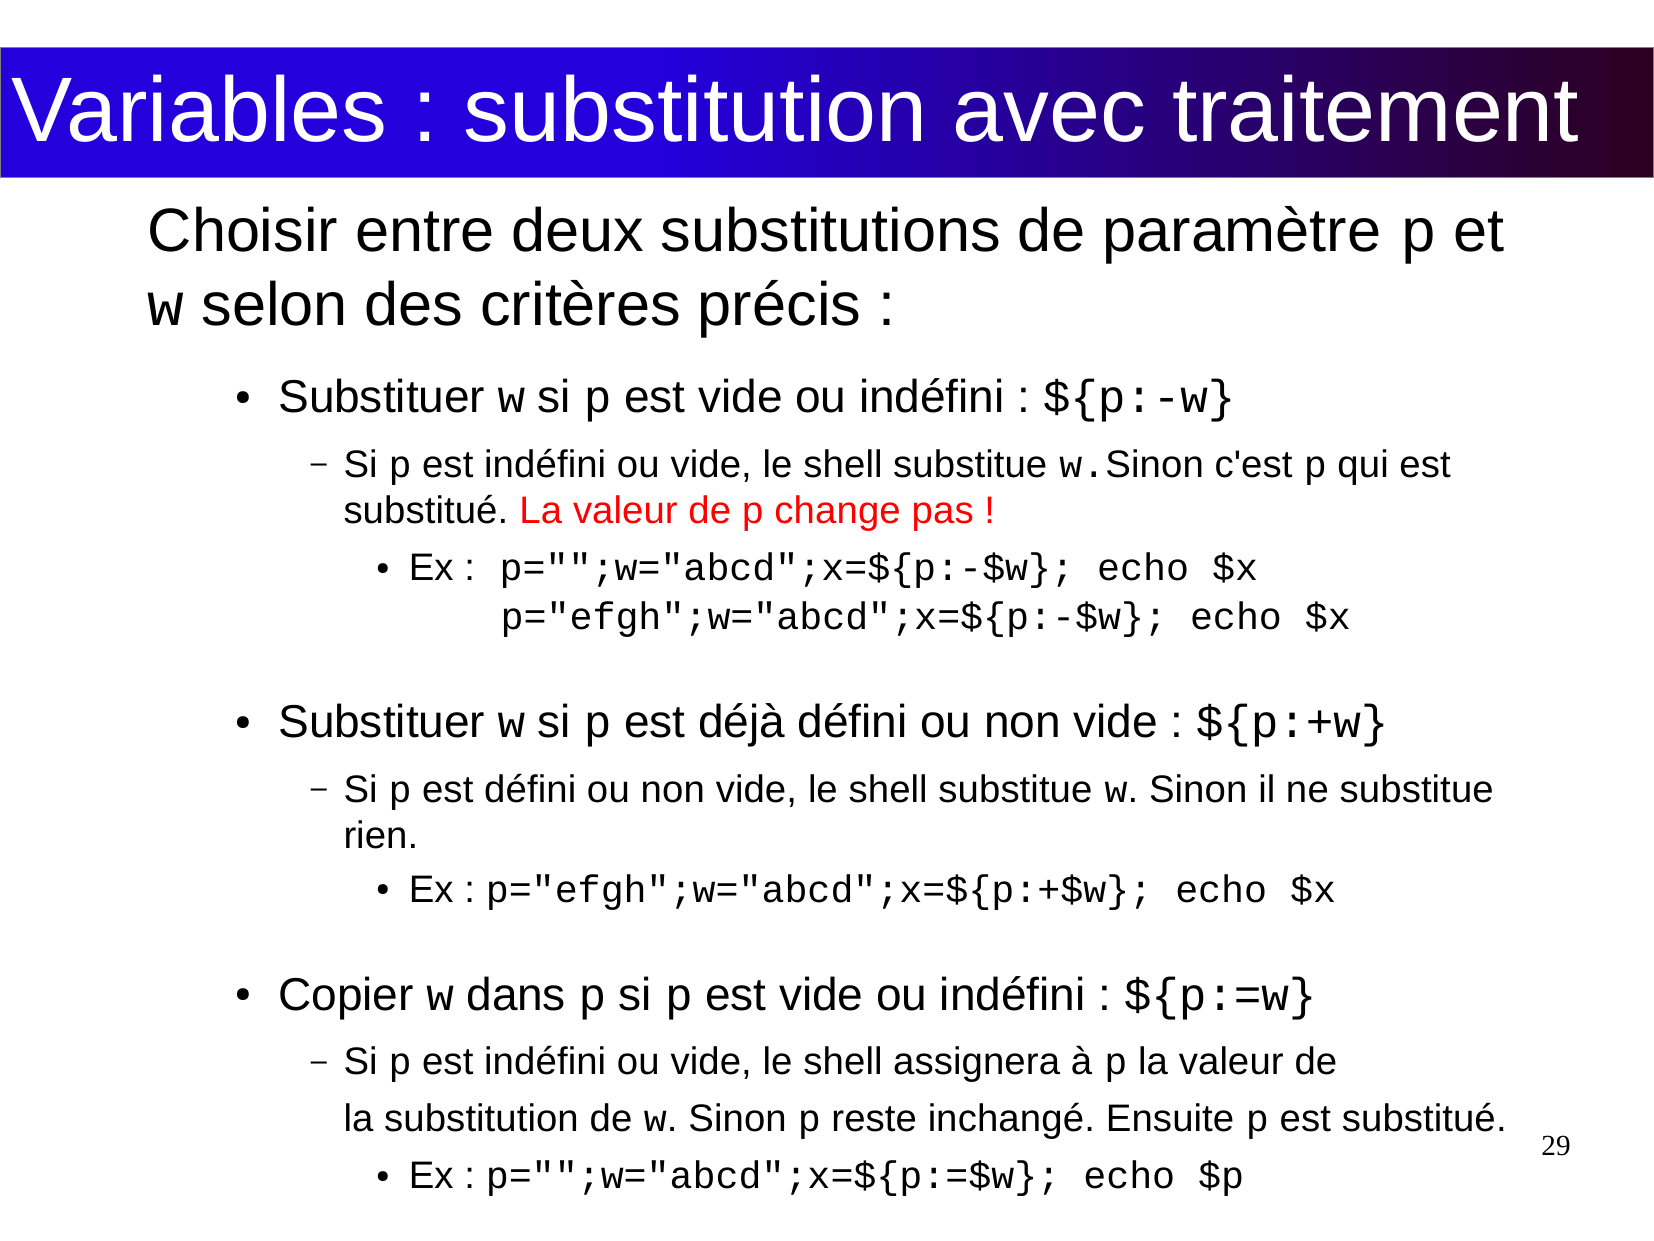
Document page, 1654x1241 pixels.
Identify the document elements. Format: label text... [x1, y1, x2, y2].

list Choisir entre deux substitutions de paramètre p et w selon des critères précis : Substituer w si p est vide ou indéfini : ${p:-w} Si p est indéfini ou vide, le shell substitue w.Sinon c'est p qui est substitué. La valeur de p change pas ! Ex : p="";w="abcd";x=${p:-$w}; echo $x p="efgh";w="abcd";x=${p:-$w}; echo $x Substituer w si p est déjà défini ou non vide : ${p:+w} Si p est défini ou non vide, le shell substitue w. Sinon il ne substitue rien. Ex : p="efgh";w="abcd";x=${p:+$w}; echo $x Copier w dans p si p est vide ou indéfini : ${p:=w} Si p est indéfini ou vide, le shell assignera à p la valeur de la substitution de w. Sinon p reste inchangé. Ensuite p est substitué. Ex : p="";w="abcd";x=${p:=$w}; echo $p [82, 195, 1538, 1205]
title Variables : substitution avec traitement [11, 5, 1654, 213]
